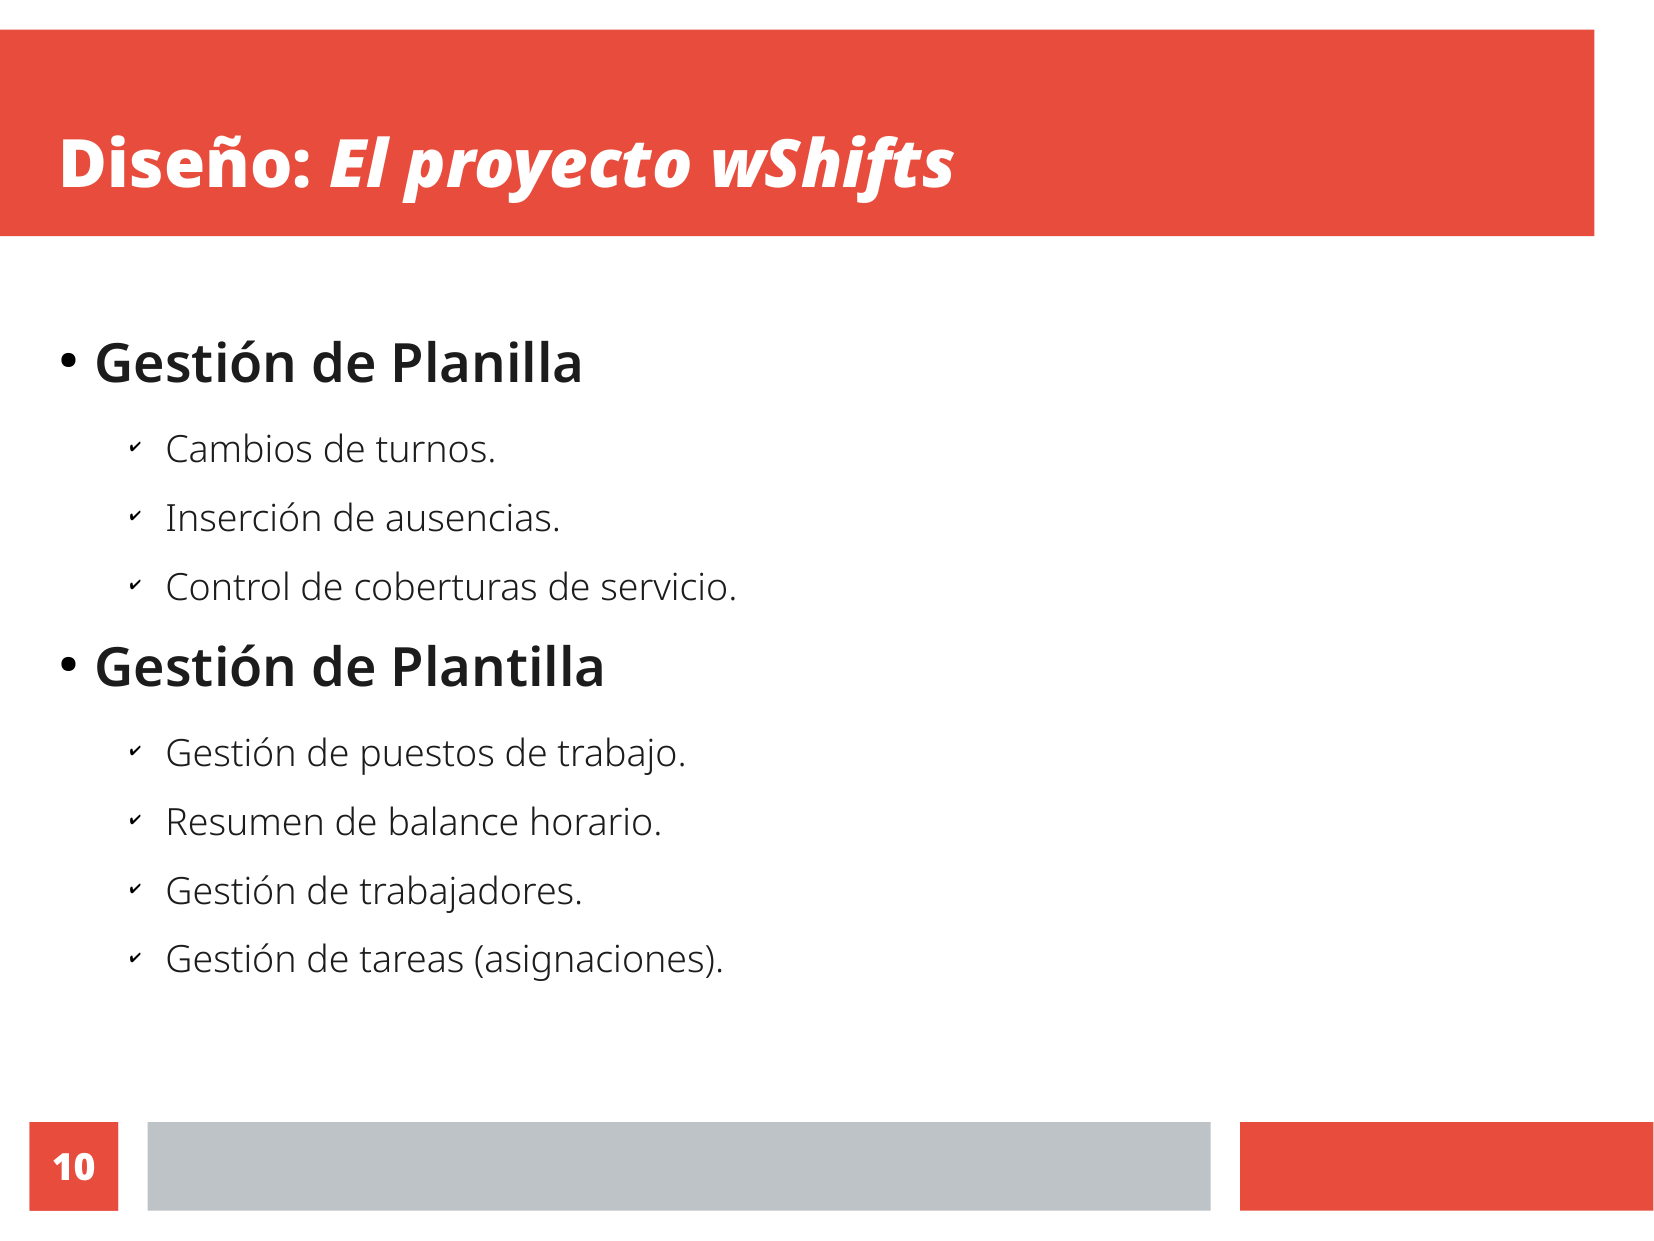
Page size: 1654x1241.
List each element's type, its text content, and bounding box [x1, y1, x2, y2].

list Gestión de Planilla Cambios de turnos. Inserción de ausencias. Control de coberturas de servicio. Gestión de Plantilla Gestión de puestos de trabajo. Resumen de balance horario. Gestión de trabajadores. Gestión de tareas (asignaciones). [59, 324, 1565, 1093]
title Diseño: El proyecto wShifts [59, 59, 1595, 207]
